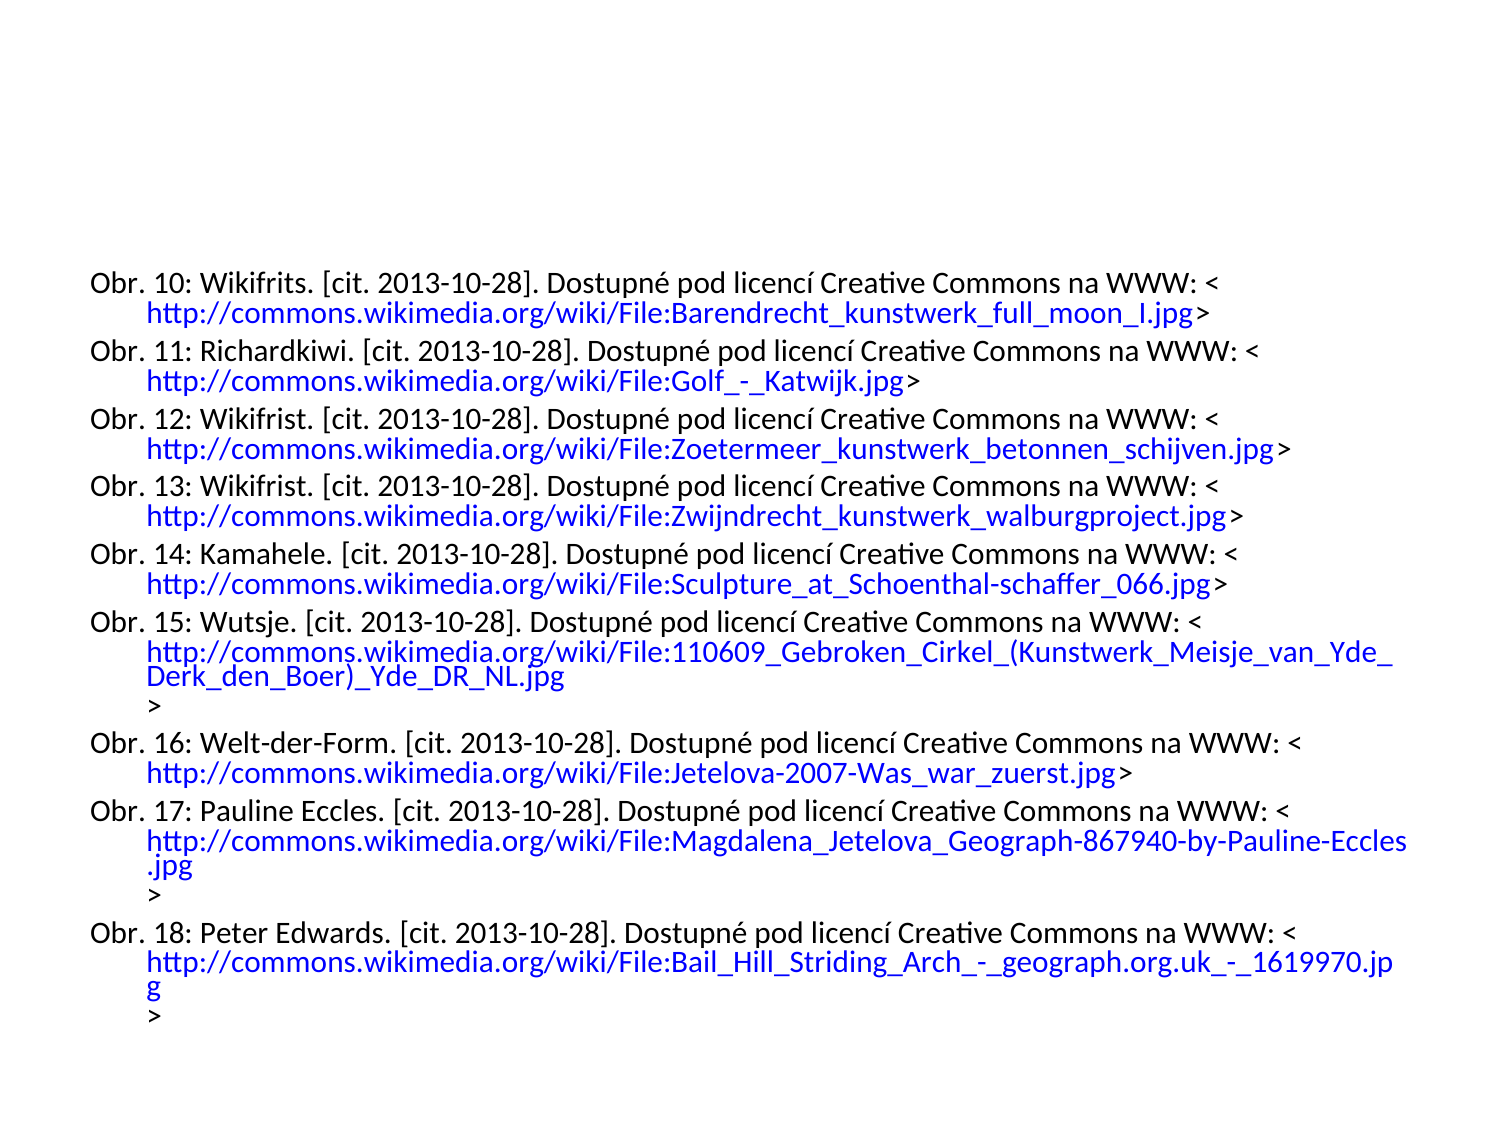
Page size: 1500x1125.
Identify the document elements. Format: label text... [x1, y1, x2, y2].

list Obr. 10: Wikifrits. [cit. 2013-10-28]. Dostupné pod licencí Creative Commons na WWW: <http://commons.wikimedia.org/wiki/File:Barendrecht_kunstwerk_full_moon_I.jpg> Obr. 11: Richardkiwi. [cit. 2013-10-28]. Dostupné pod licencí Creative Commons na WWW: <http://commons.wikimedia.org/wiki/File:Golf_-_Katwijk.jpg> Obr. 12: Wikifrist. [cit. 2013-10-28]. Dostupné pod licencí Creative Commons na WWW: <http://commons.wikimedia.org/wiki/File:Zoetermeer_kunstwerk_betonnen_schijven.jpg> Obr. 13: Wikifrist. [cit. 2013-10-28]. Dostupné pod licencí Creative Commons na WWW: <http://commons.wikimedia.org/wiki/File:Zwijndrecht_kunstwerk_walburgproject.jpg> Obr. 14: Kamahele. [cit. 2013-10-28]. Dostupné pod licencí Creative Commons na WWW: <http://commons.wikimedia.org/wiki/File:Sculpture_at_Schoenthal-schaffer_066.jpg> Obr. 15: Wutsje. [cit. 2013-10-28]. Dostupné pod licencí Creative Commons na WWW: <http://commons.wikimedia.org/wiki/File:110609_Gebroken_Cirkel_(Kunstwerk_Meisje_van_Yde_Derk_den_Boer)_Yde_DR_NL.jpg> Obr. 16: Welt-der-Form. [cit. 2013-10-28]. Dostupné pod licencí Creative Commons na WWW: <http://commons.wikimedia.org/wiki/File:Jetelova-2007-Was_war_zuerst.jpg> Obr. 17: Pauline Eccles. [cit. 2013-10-28]. Dostupné pod licencí Creative Commons na WWW: <http://commons.wikimedia.org/wiki/File:Magdalena_Jetelova_Geograph-867940-by-Pauline-Eccles.jpg> Obr. 18: Peter Edwards. [cit. 2013-10-28]. Dostupné pod licencí Creative Commons na WWW: <http://commons.wikimedia.org/wiki/File:Bail_Hill_Striding_Arch_-_geograph.org.uk_-_1619970.jpg> [75, 262, 1426, 1006]
